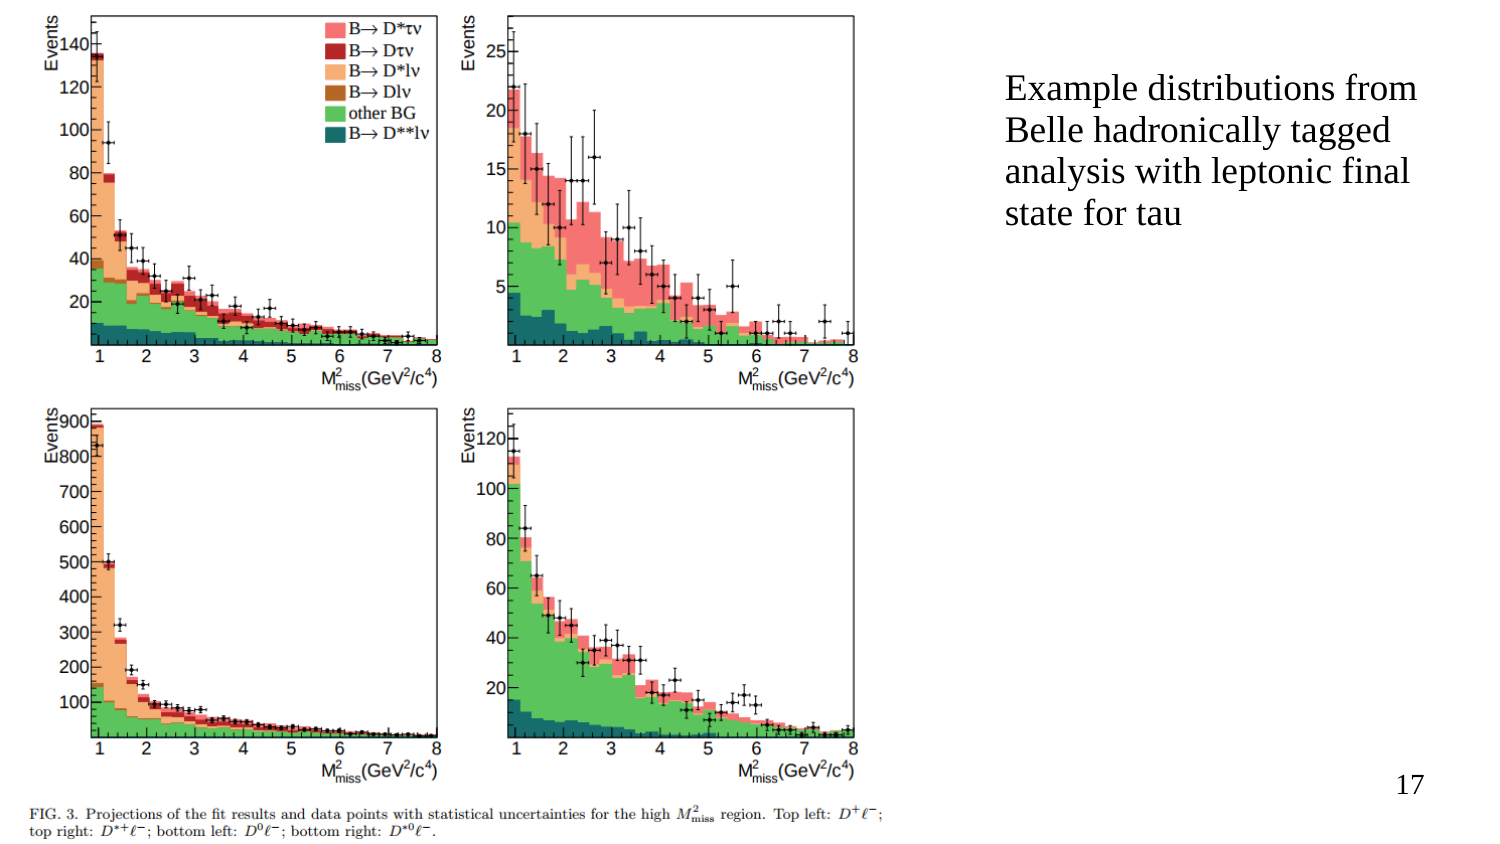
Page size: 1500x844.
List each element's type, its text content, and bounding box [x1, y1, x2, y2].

picture [1, 0, 901, 844]
text_box Example distributions from Belle hadronically tagged analysis with leptonic final state for tau [990, 60, 1471, 241]
